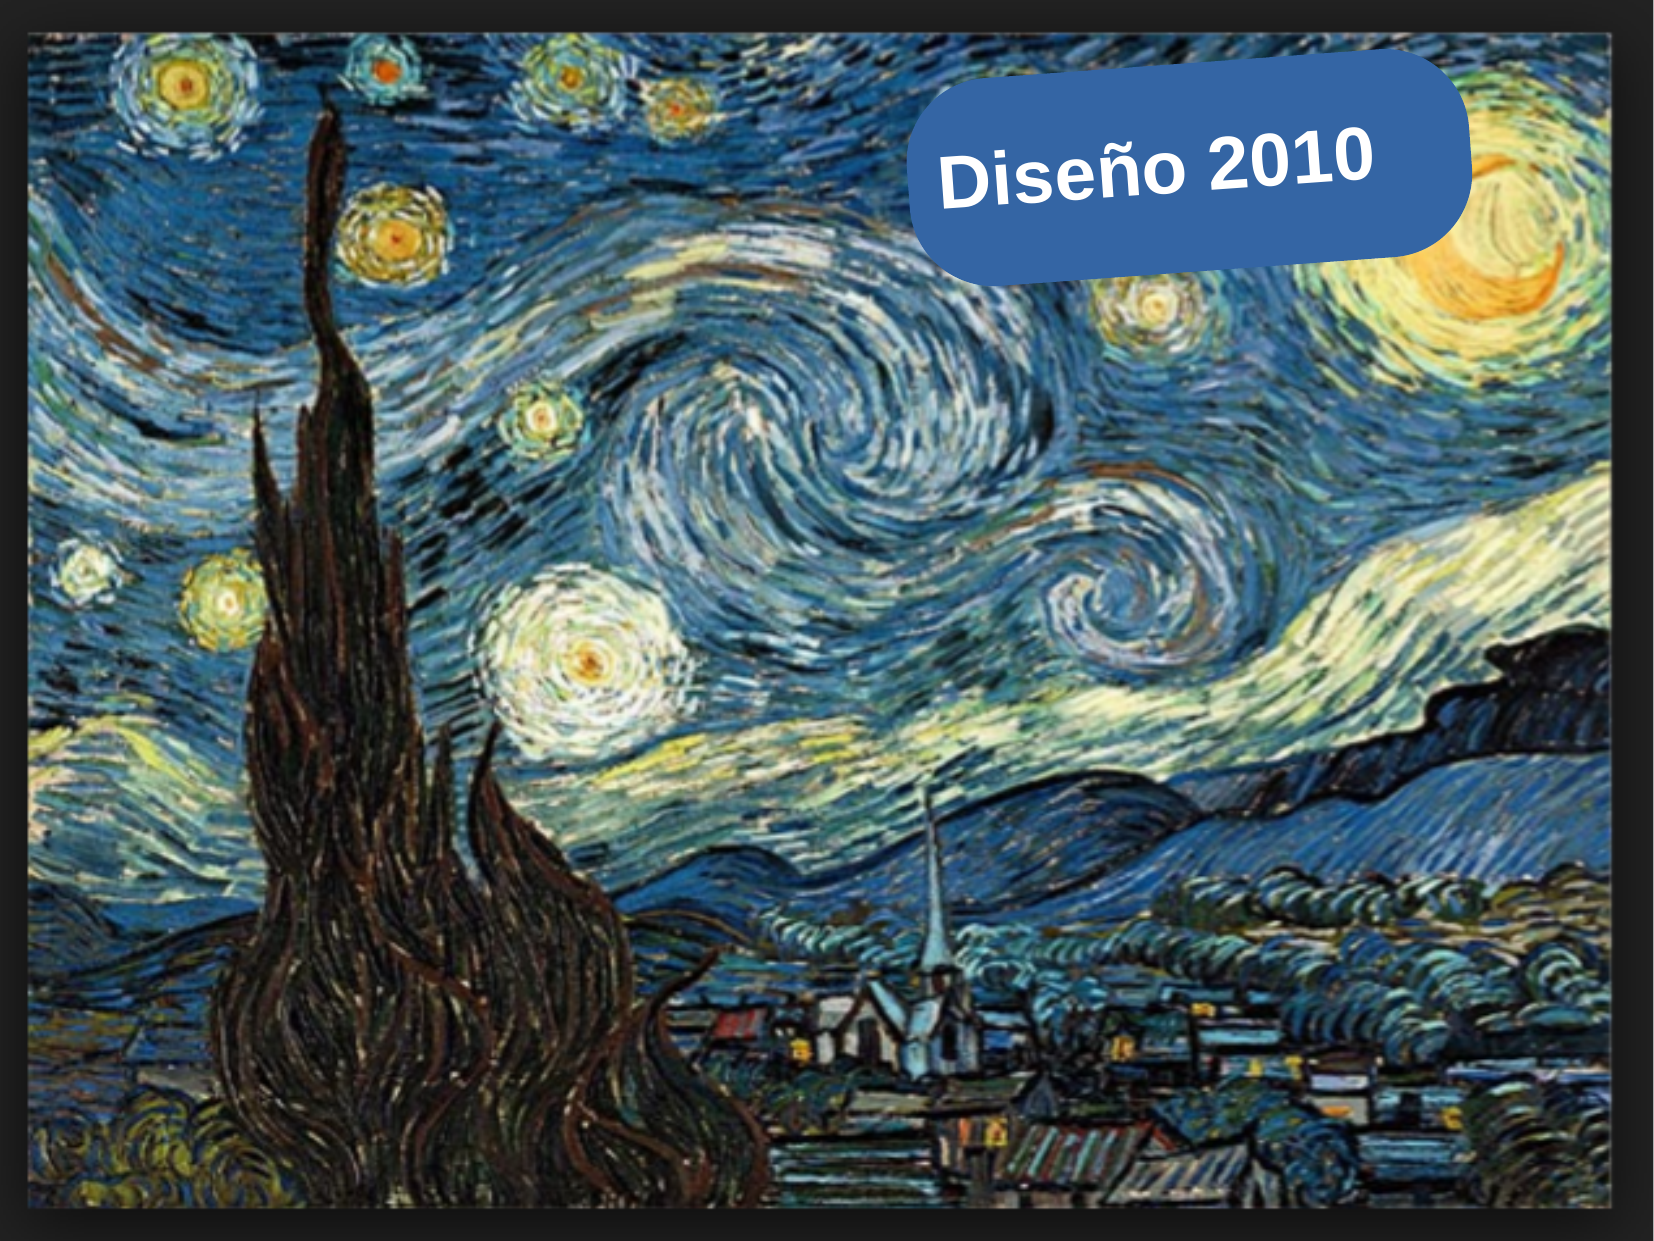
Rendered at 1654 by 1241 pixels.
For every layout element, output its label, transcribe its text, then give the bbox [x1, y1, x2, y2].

text_box Diseño 2010 [900, 43, 1479, 293]
picture [0, 0, 1654, 1241]
